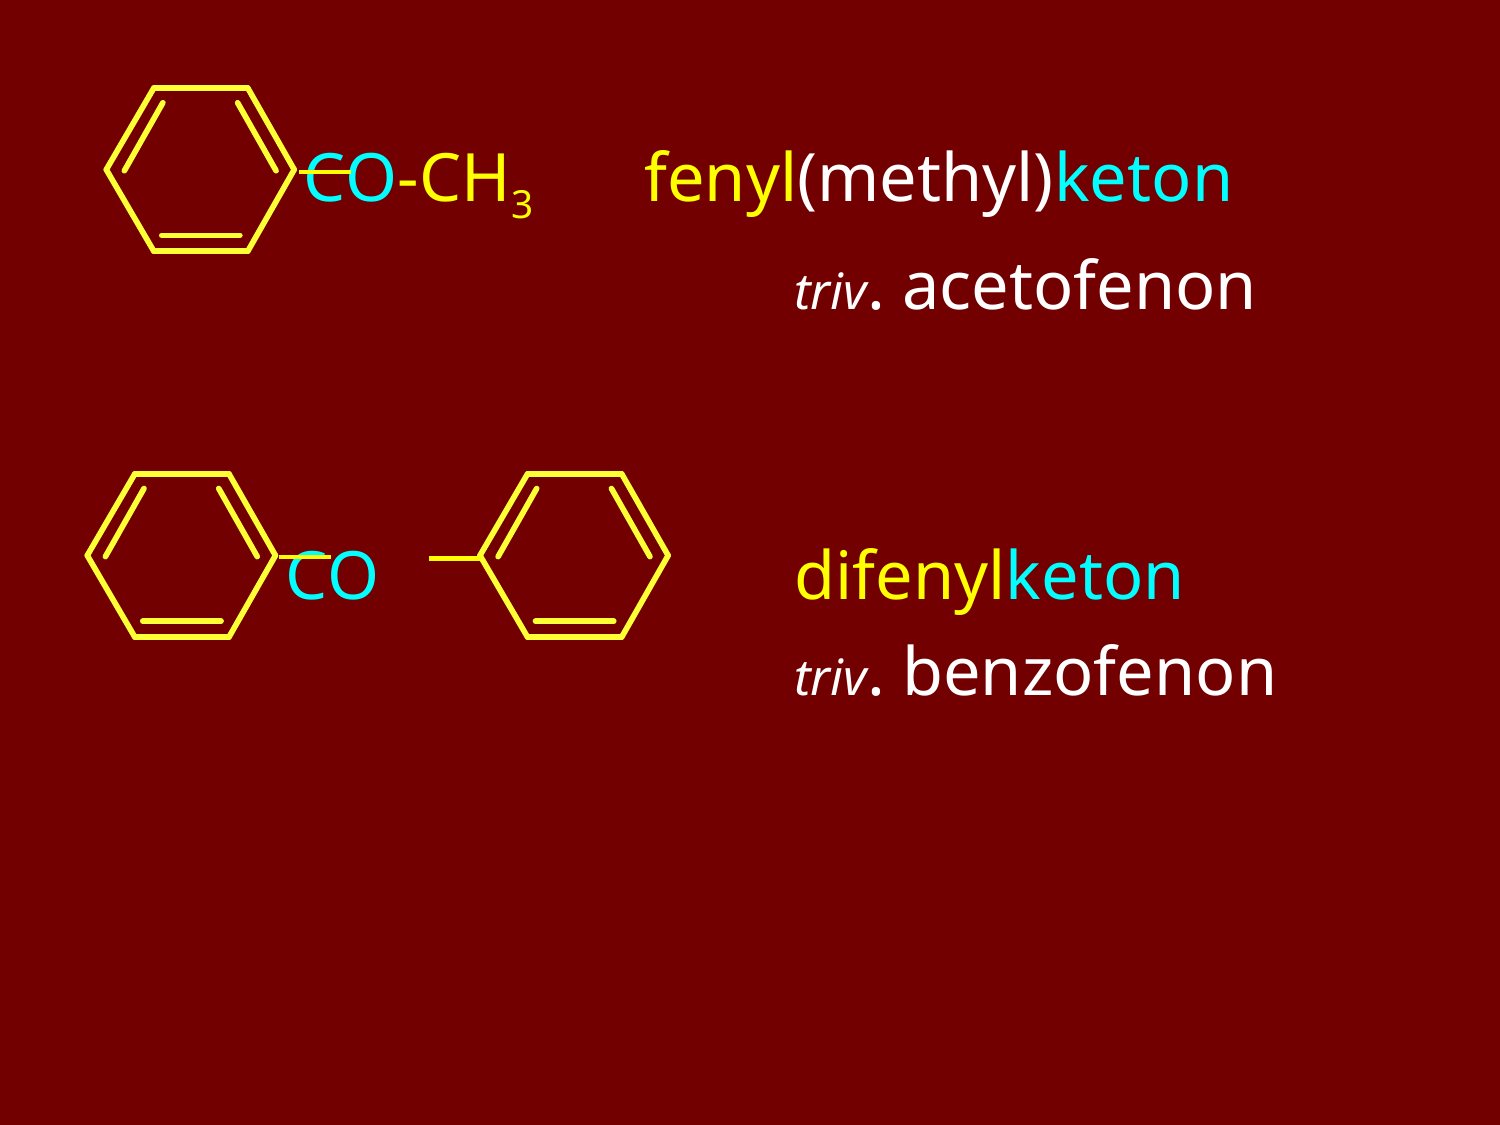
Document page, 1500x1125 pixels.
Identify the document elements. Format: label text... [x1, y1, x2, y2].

chart [76, 58, 325, 282]
chart [450, 444, 699, 668]
chart [57, 444, 306, 668]
list CO-CH3 fenyl(methyl)keton triv. acetofenon CO difenylketon triv. benzofenon [29, 31, 1471, 1095]
